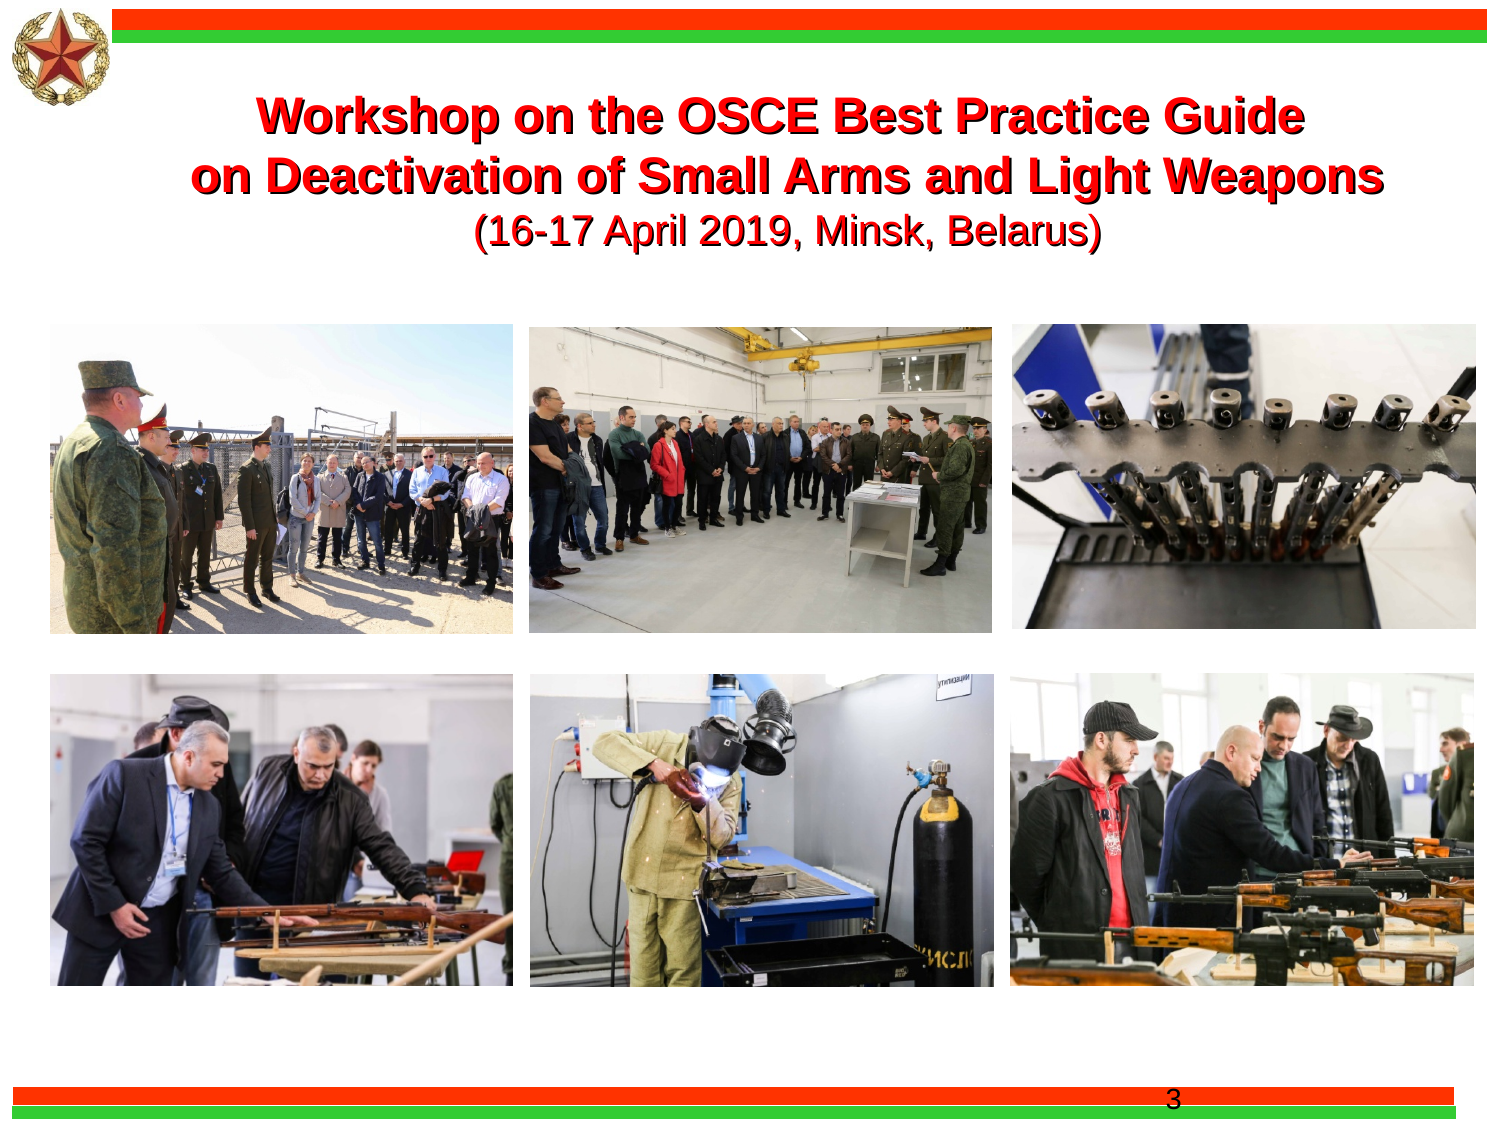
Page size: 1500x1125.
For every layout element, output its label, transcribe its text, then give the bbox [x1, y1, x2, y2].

picture [50, 324, 513, 634]
picture [1010, 673, 1474, 986]
text_box [12, 1037, 1500, 1125]
picture [1012, 324, 1476, 629]
picture [12, 8, 110, 106]
picture [50, 675, 513, 986]
text_box Workshop on the OSCE Best Practice Guide on Deactivation of Small Arms and Light Weapons (16-17 April 2019, Minsk, Belarus) [113, 75, 1463, 260]
text_box [112, 9, 1487, 43]
picture [530, 674, 994, 987]
picture [529, 327, 992, 633]
